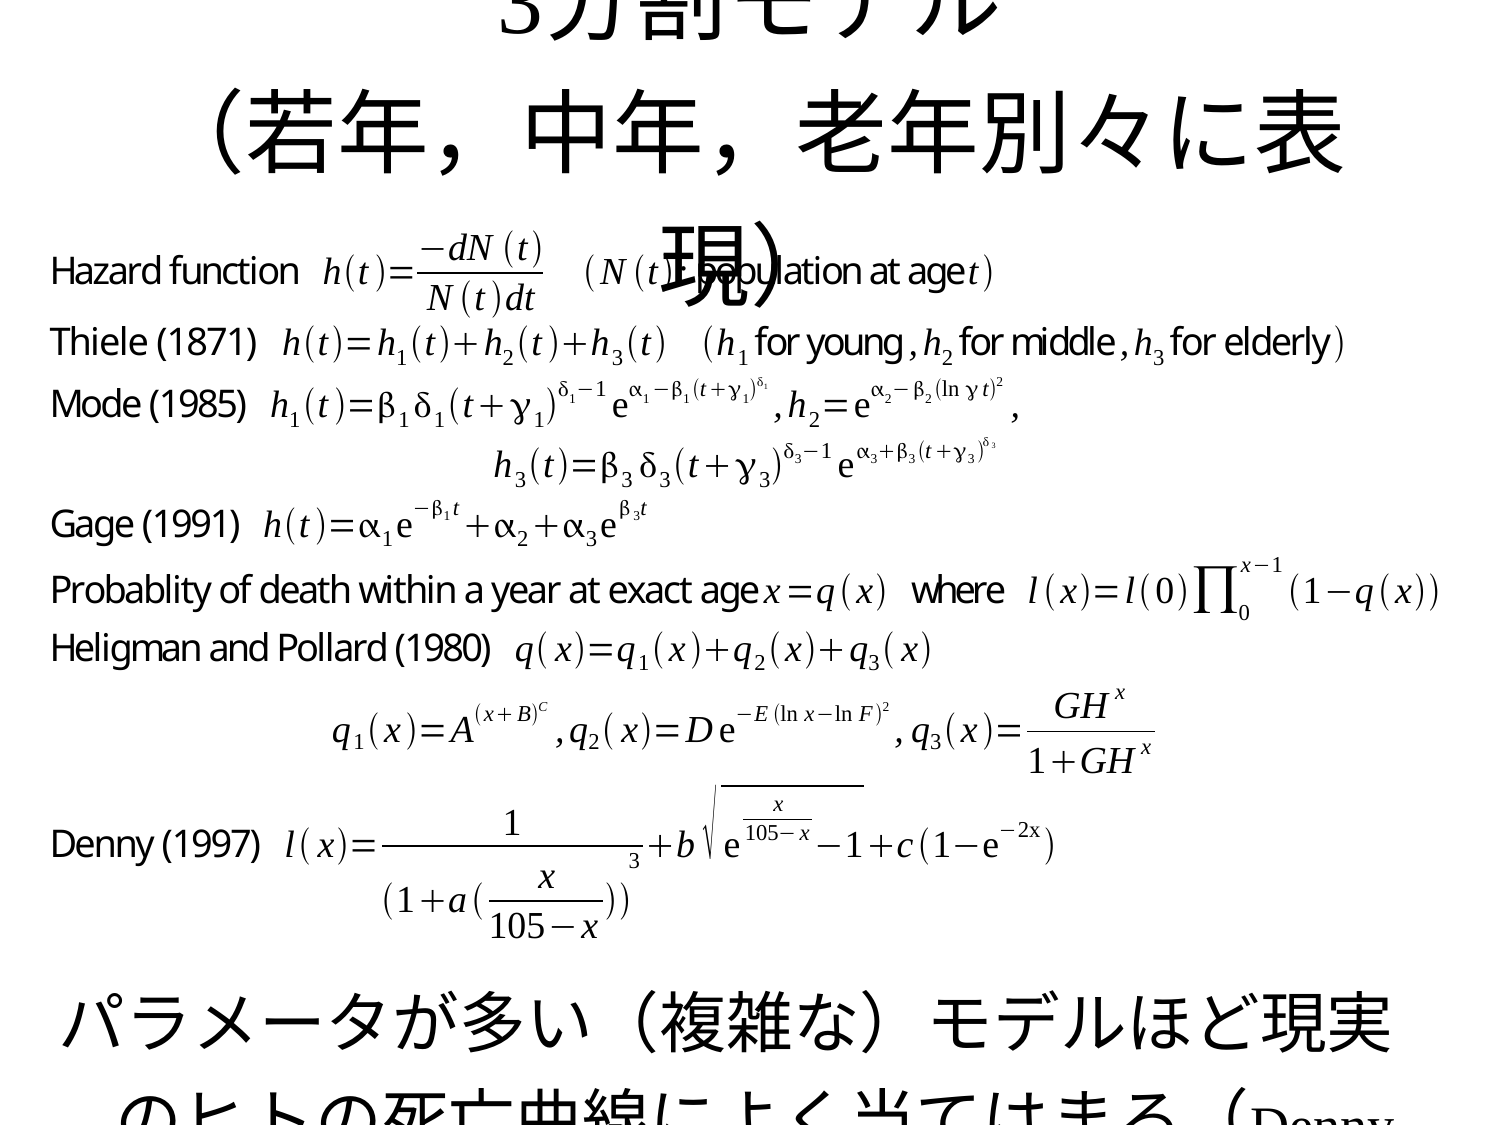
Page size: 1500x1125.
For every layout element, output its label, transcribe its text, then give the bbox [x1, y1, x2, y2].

title 3分割モデル （若年，中年，老年別々に表現） [112, 29, 1388, 224]
chart [40, 226, 1449, 948]
list パラメータが多い（複雑な）モデルほど現実のヒトの死亡曲線によく当てはまる（Dennyは例外） [59, 970, 1447, 1107]
